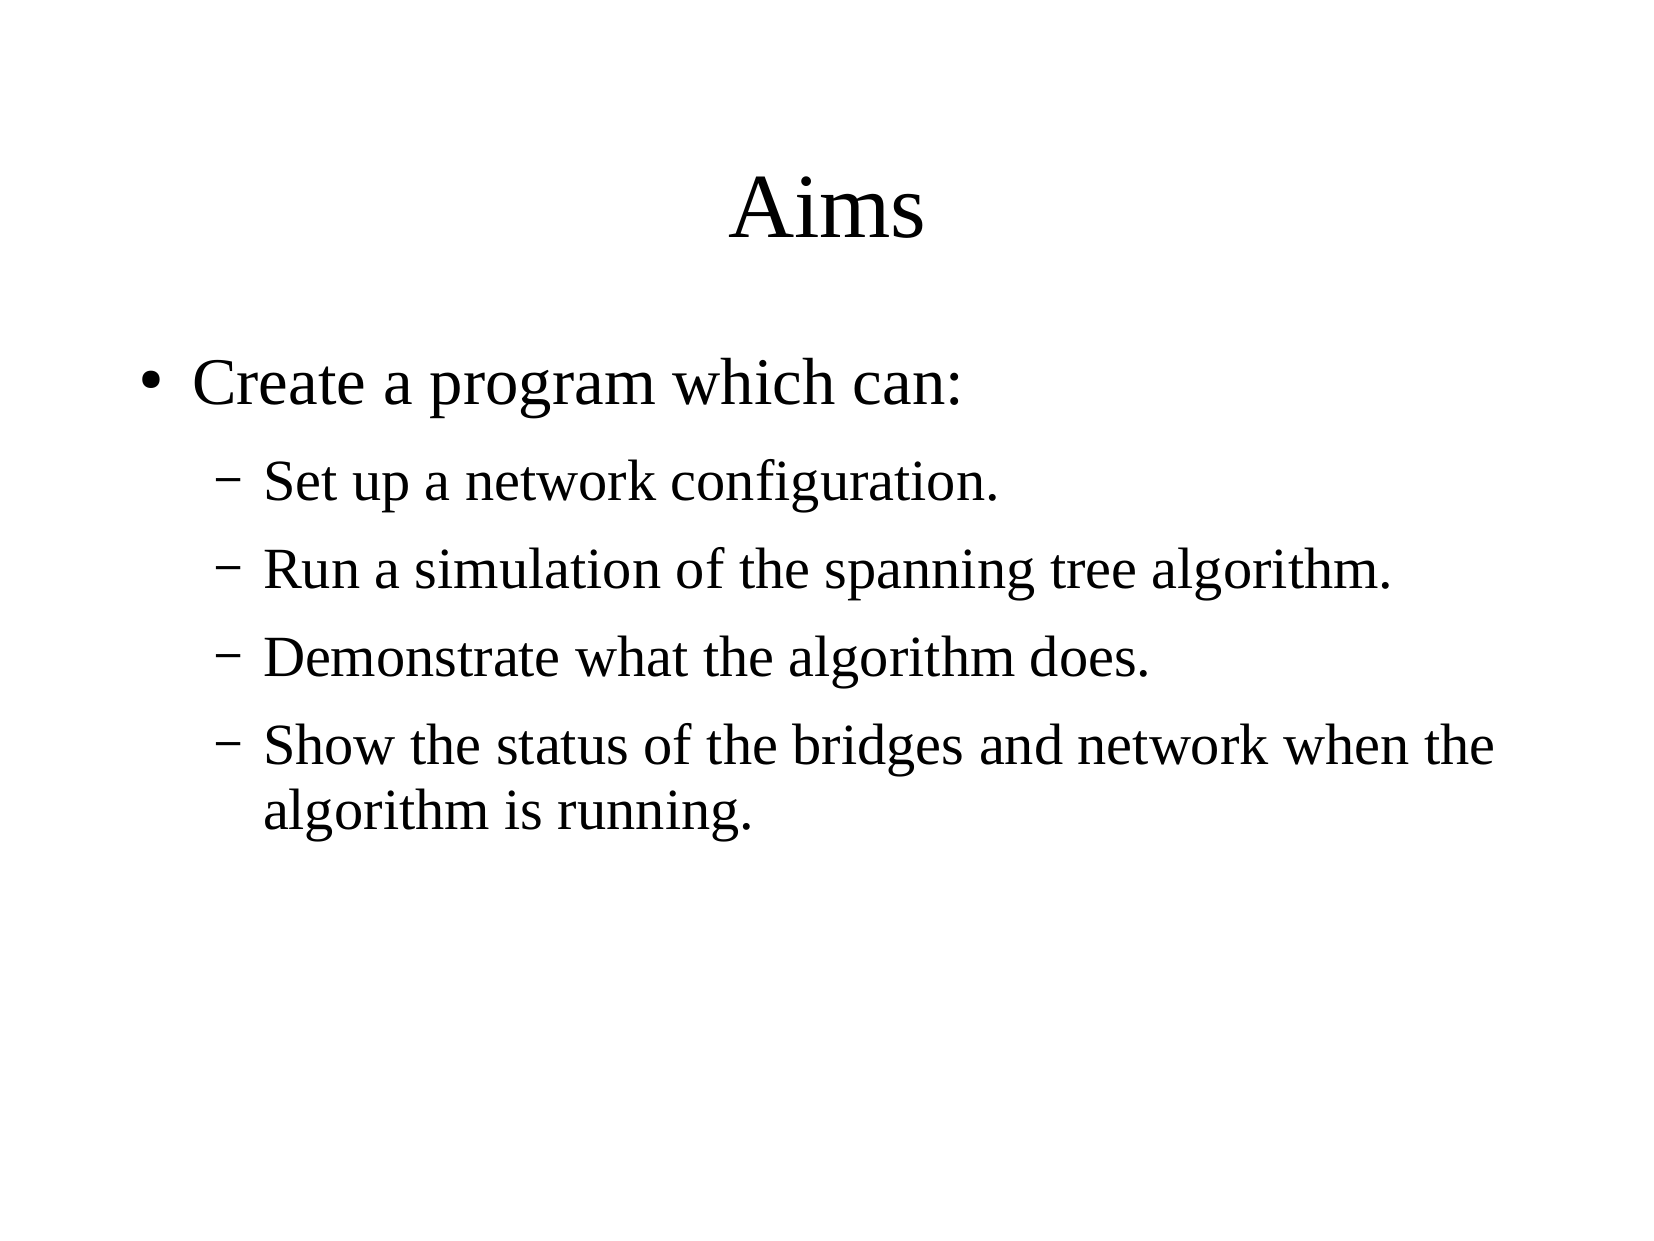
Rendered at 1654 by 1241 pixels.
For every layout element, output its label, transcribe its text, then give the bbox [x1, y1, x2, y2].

list Create a program which can: Set up a network configuration. Run a simulation of the spanning tree algorithm. Demonstrate what the algorithm does. Show the status of the bridges and network when the algorithm is running. [121, 344, 1534, 1127]
title Aims [121, 102, 1534, 311]
